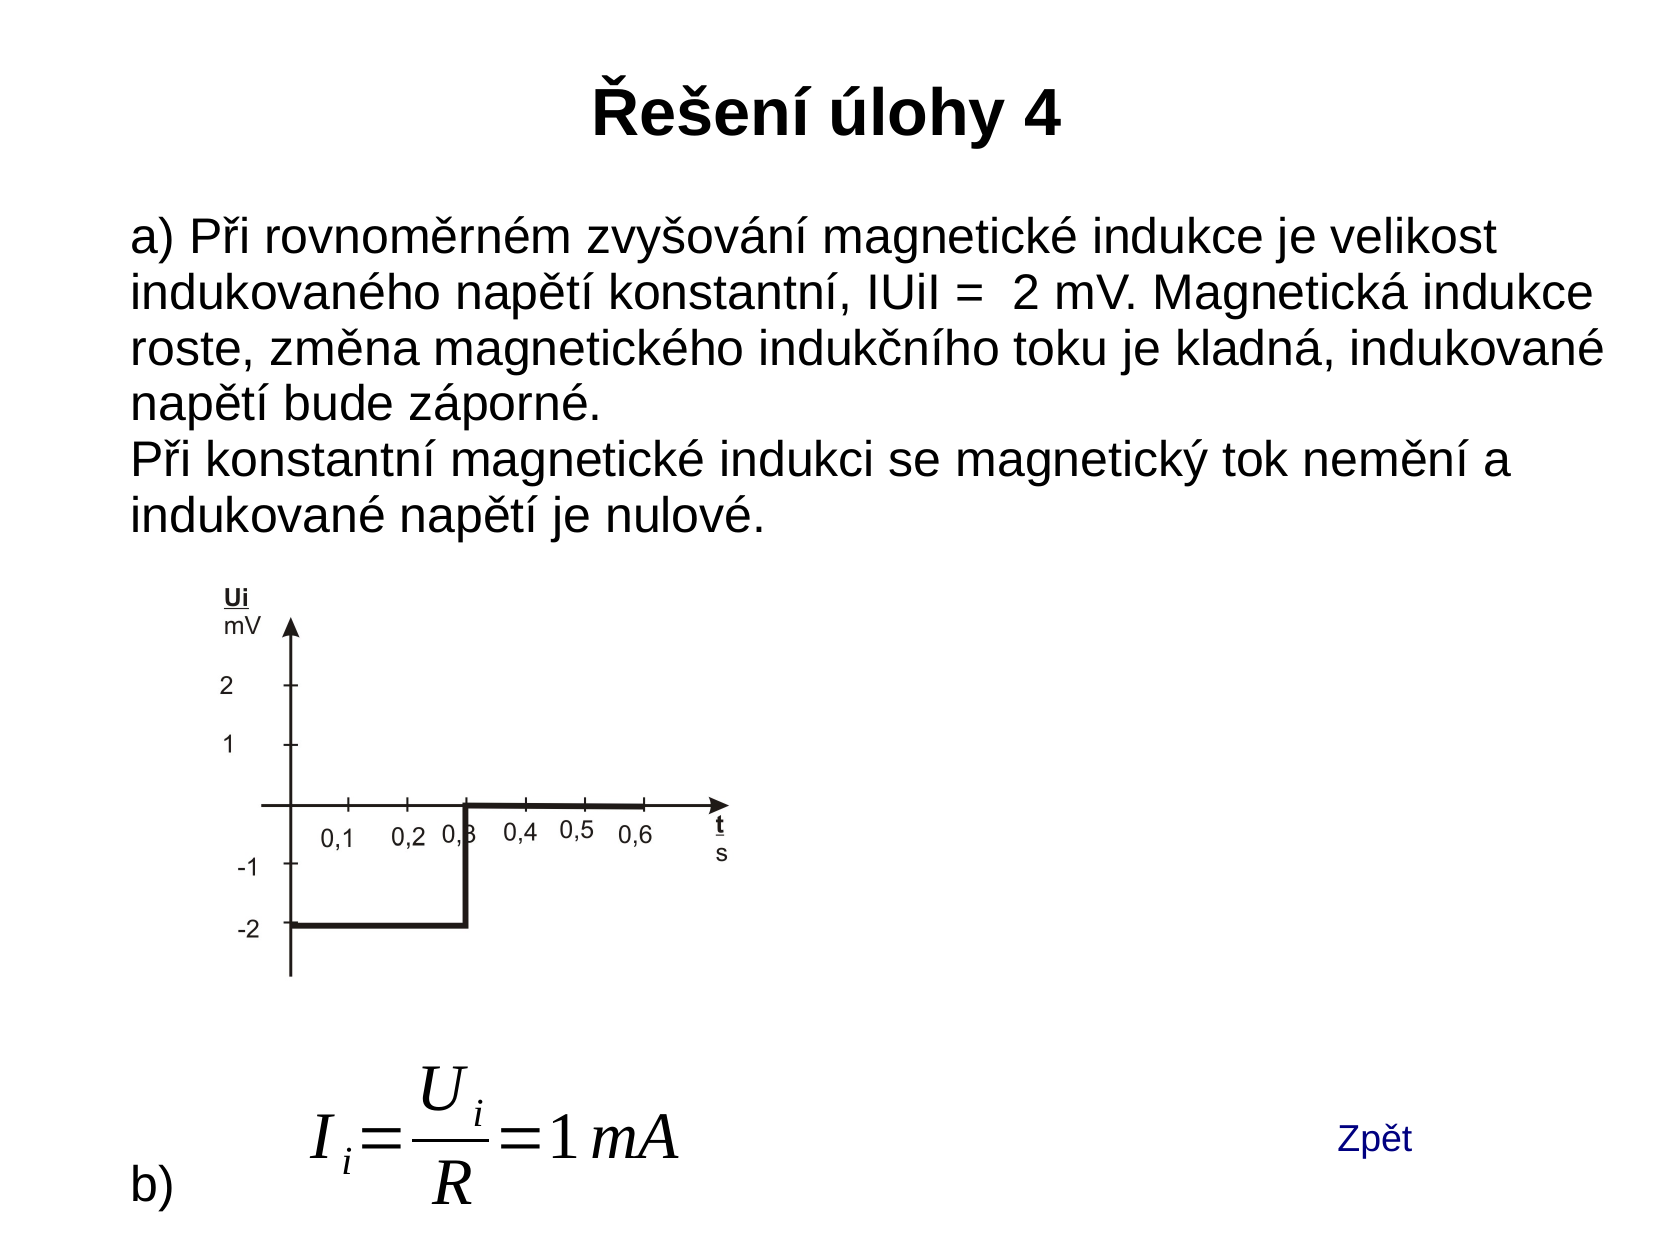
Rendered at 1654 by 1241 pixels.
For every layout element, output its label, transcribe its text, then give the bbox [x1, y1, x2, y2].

text_box Zpět [1322, 1110, 1607, 1168]
title Řešení úlohy 4 [82, 46, 1571, 178]
text_box a) Při rovnoměrném zvyšování magnetické indukce je velikost indukovaného napětí konstantní, IUiI = 2 mV. Magnetická indukce roste, změna magnetického indukčního toku je kladná, indukované napětí bude záporné. Při konstantní magnetické indukci se magnetický tok nemění a indukované napětí je nulové. b) [116, 200, 1622, 1241]
chart [299, 1051, 686, 1219]
picture [197, 571, 768, 981]
